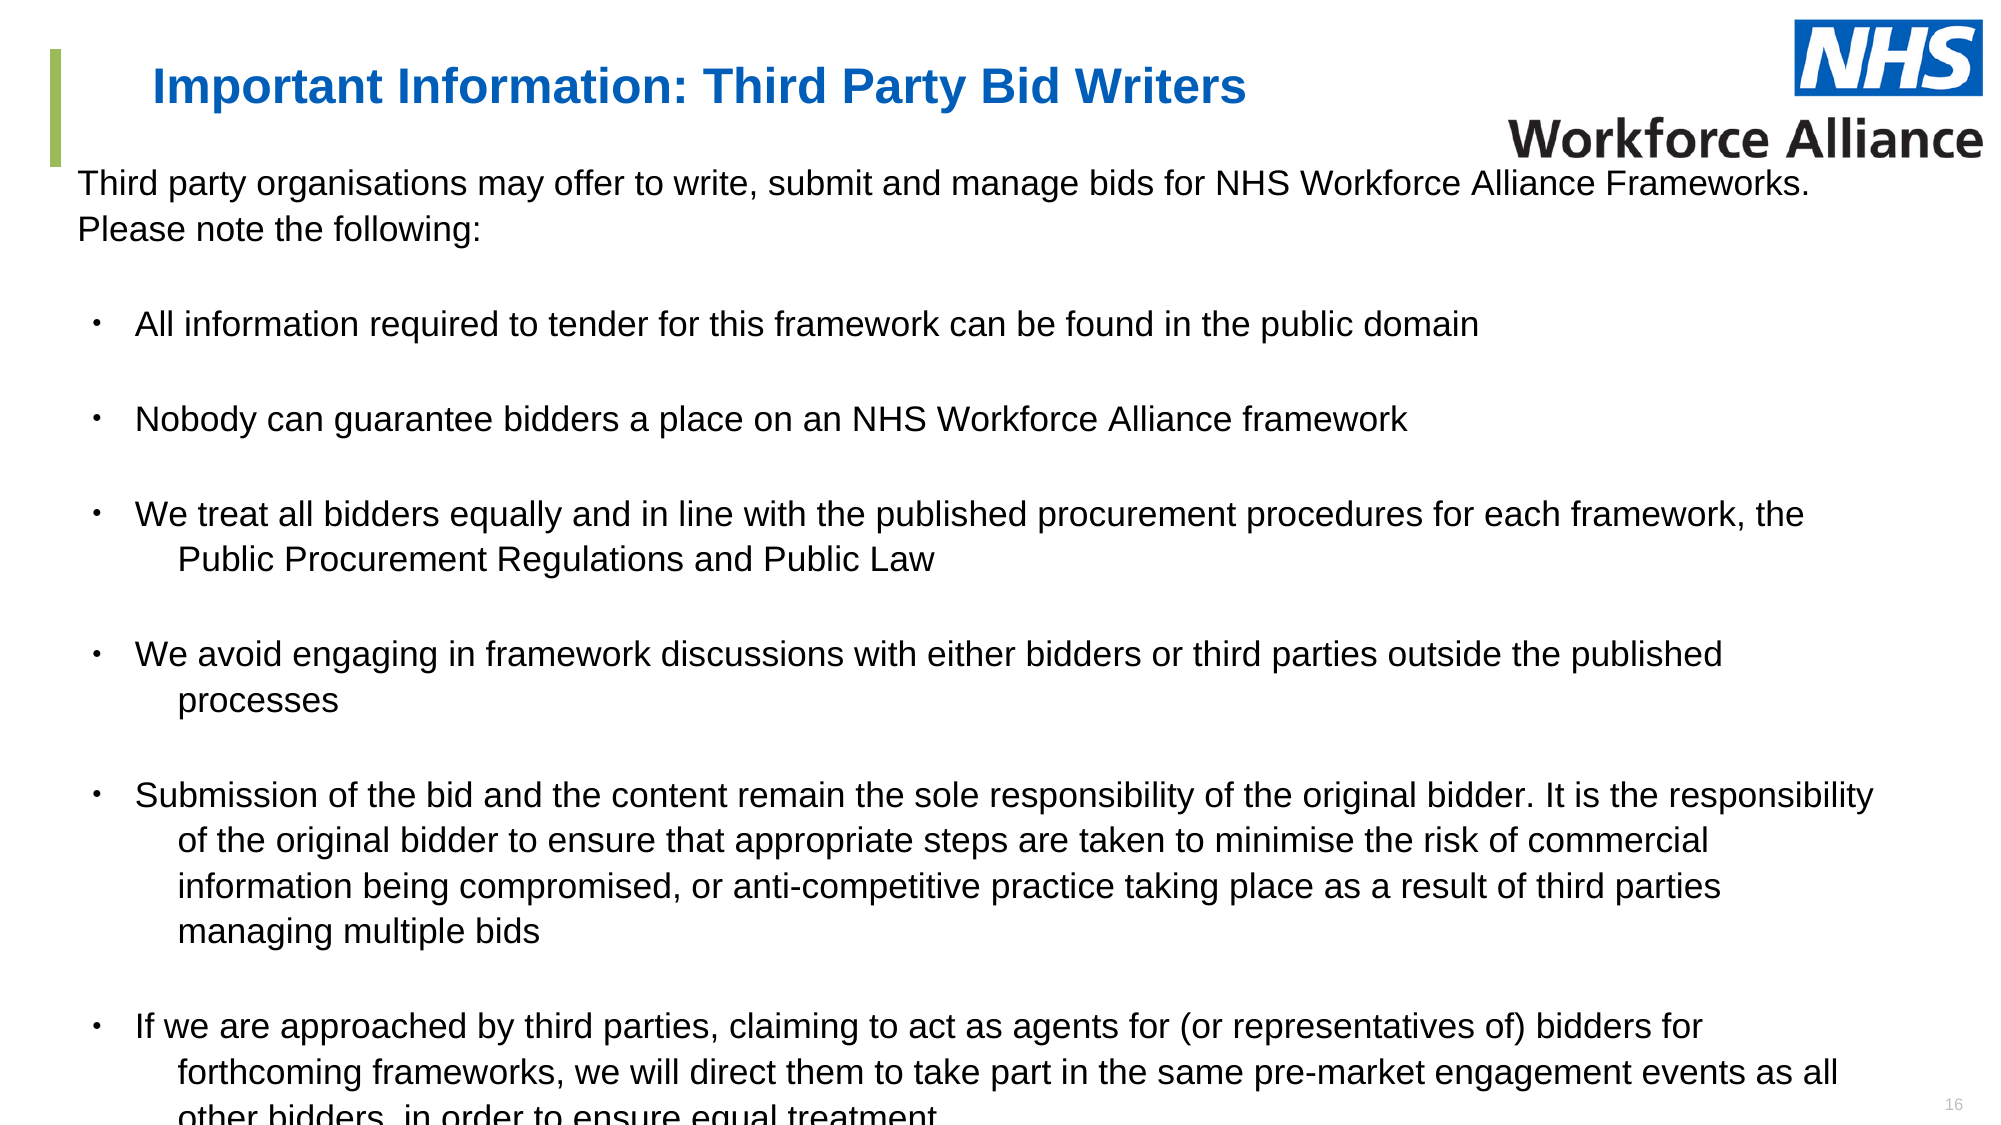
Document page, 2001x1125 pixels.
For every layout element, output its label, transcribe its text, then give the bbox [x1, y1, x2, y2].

text_box Third party organisations may offer to write, submit and manage bids for NHS Workforce Alliance Frameworks. Please note the following: All information required to tender for this framework can be found in the public domain Nobody can guarantee bidders a place on an NHS Workforce Alliance framework We treat all bidders equally and in line with the published procurement procedures for each framework, the Public Procurement Regulations and Public Law We avoid engaging in framework discussions with either bidders or third parties outside the published processes Submission of the bid and the content remain the sole responsibility of the original bidder. It is the responsibility of the original bidder to ensure that appropriate steps are taken to minimise the risk of commercial information being compromised, or anti-competitive practice taking place as a result of third parties managing multiple bids If we are approached by third parties, claiming to act as agents for (or representatives of) bidders for forthcoming frameworks, we will direct them to take part in the same pre-market engagement events as all other bidders, in order to ensure equal treatment [77, 157, 1879, 1100]
list Important Information: Third Party Bid Writers [77, 48, 1507, 128]
text_box [1507, 18, 1984, 158]
